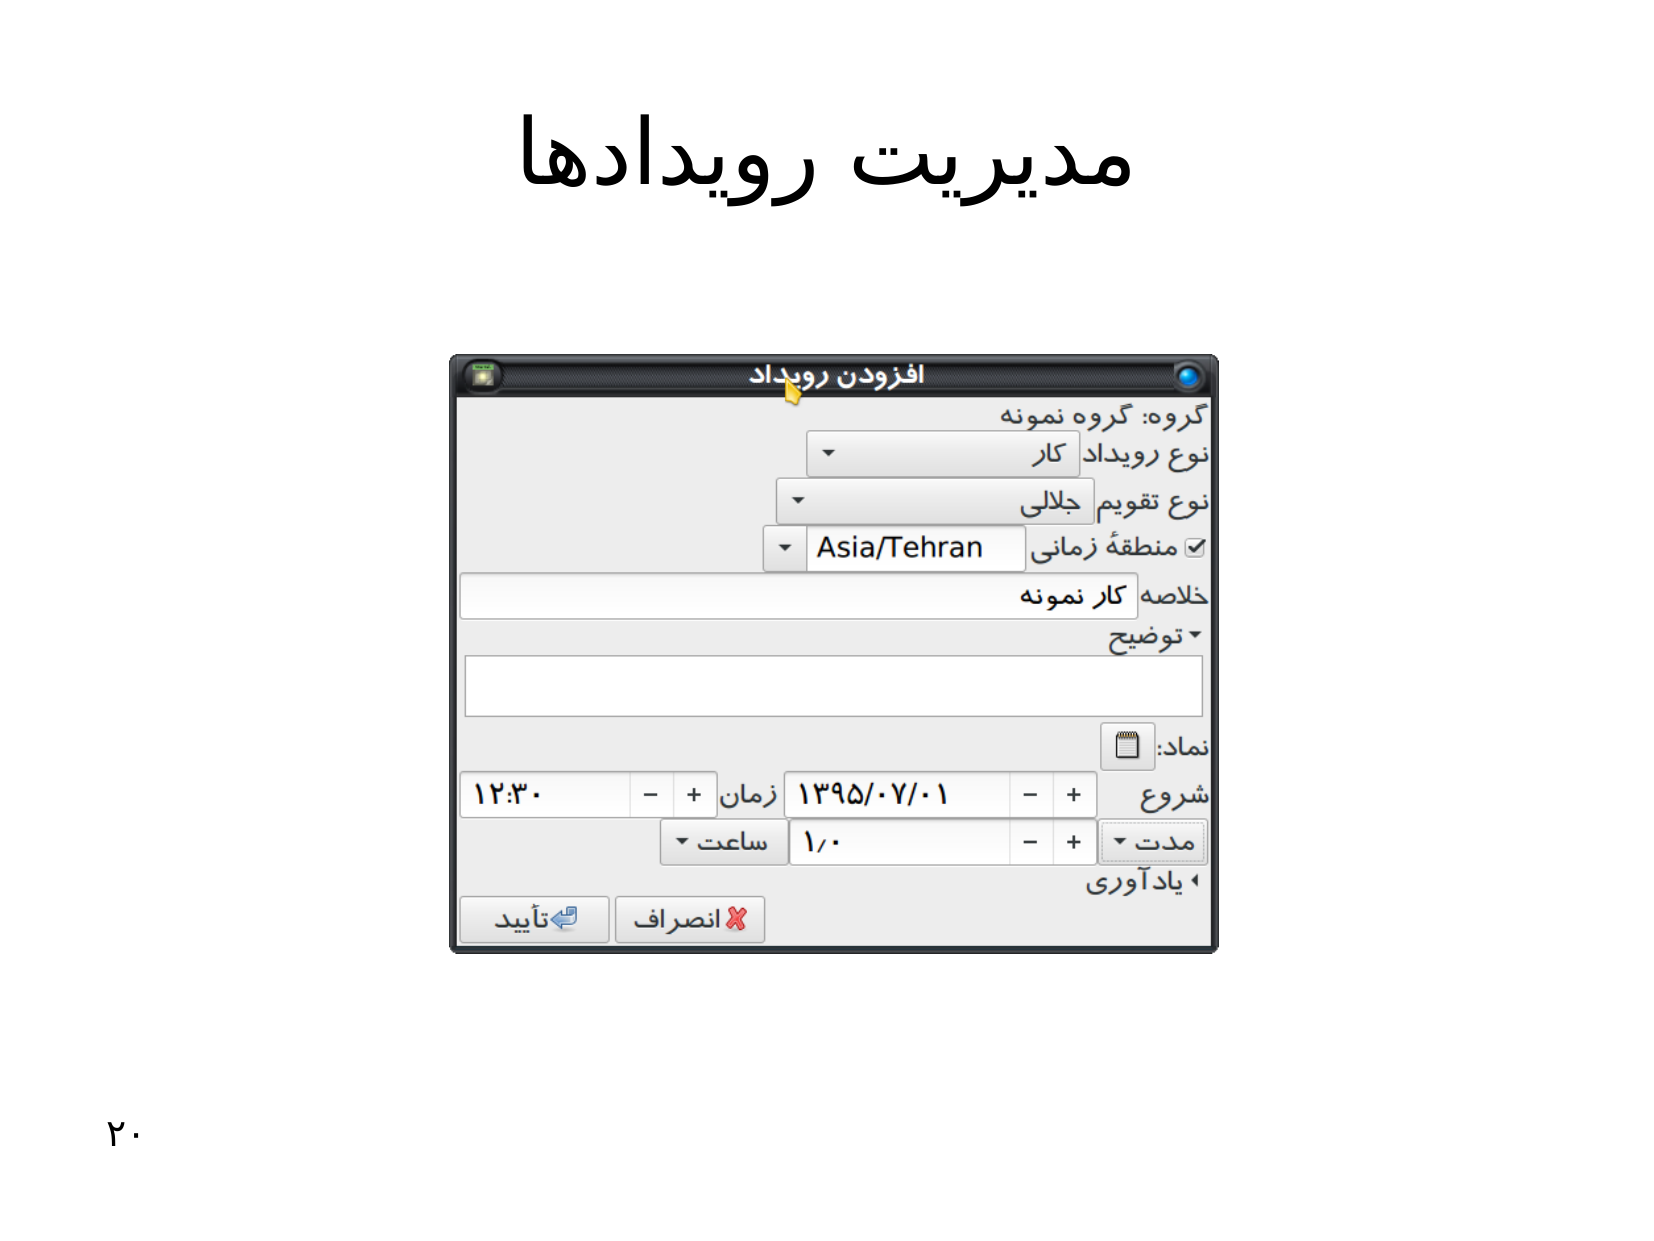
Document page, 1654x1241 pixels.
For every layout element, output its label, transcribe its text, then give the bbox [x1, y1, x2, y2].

title مدیریت رویدادها [82, 49, 1571, 257]
text_box ۲۰ [91, 1104, 159, 1175]
picture [449, 354, 1219, 955]
